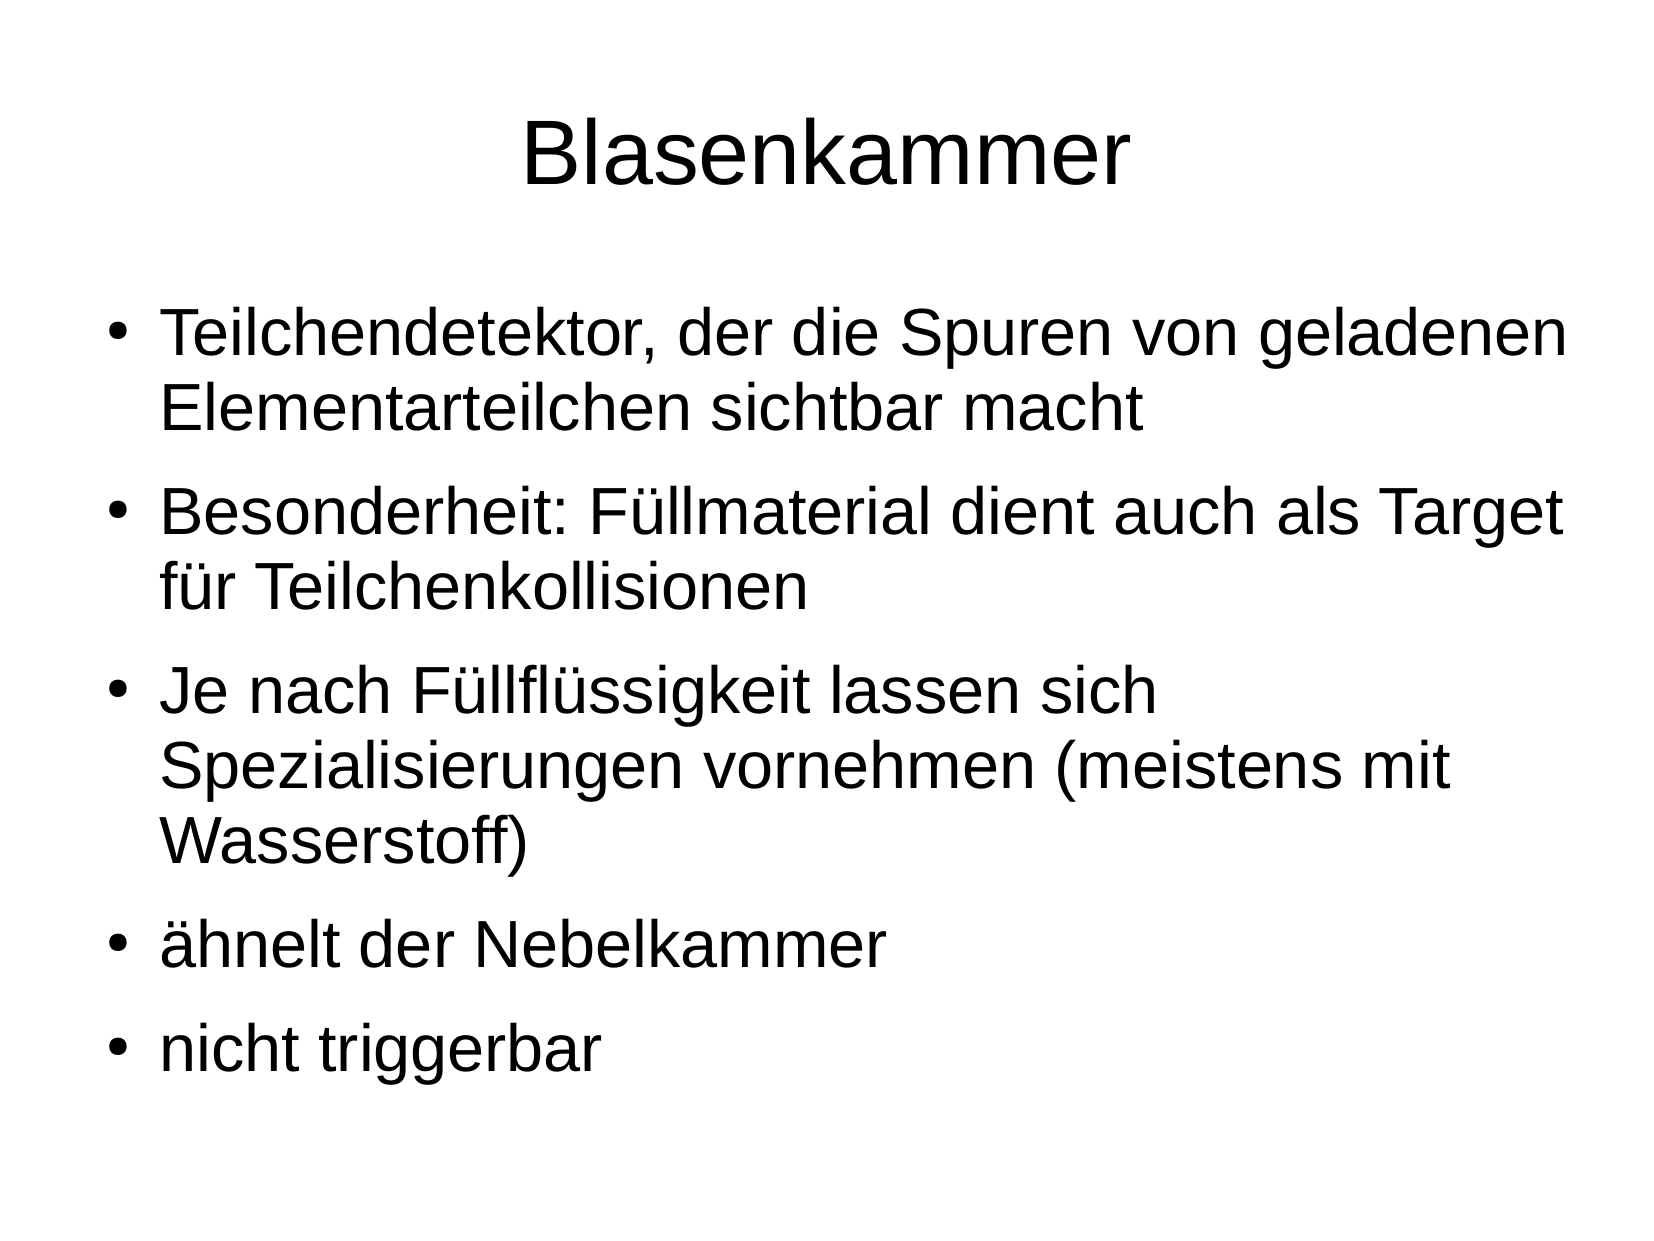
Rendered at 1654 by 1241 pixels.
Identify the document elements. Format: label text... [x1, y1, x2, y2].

list Teilchendetektor, der die Spuren von geladenen Elementarteilchen sichtbar macht Besonderheit: Füllmaterial dient auch als Target für Teilchenkollisionen Je nach Füllflüssigkeit lassen sich Spezialisierungen vornehmen (meistens mit Wasserstoff) ähnelt der Nebelkammer nicht triggerbar [88, 295, 1577, 1114]
title Blasenkammer [82, 49, 1571, 257]
